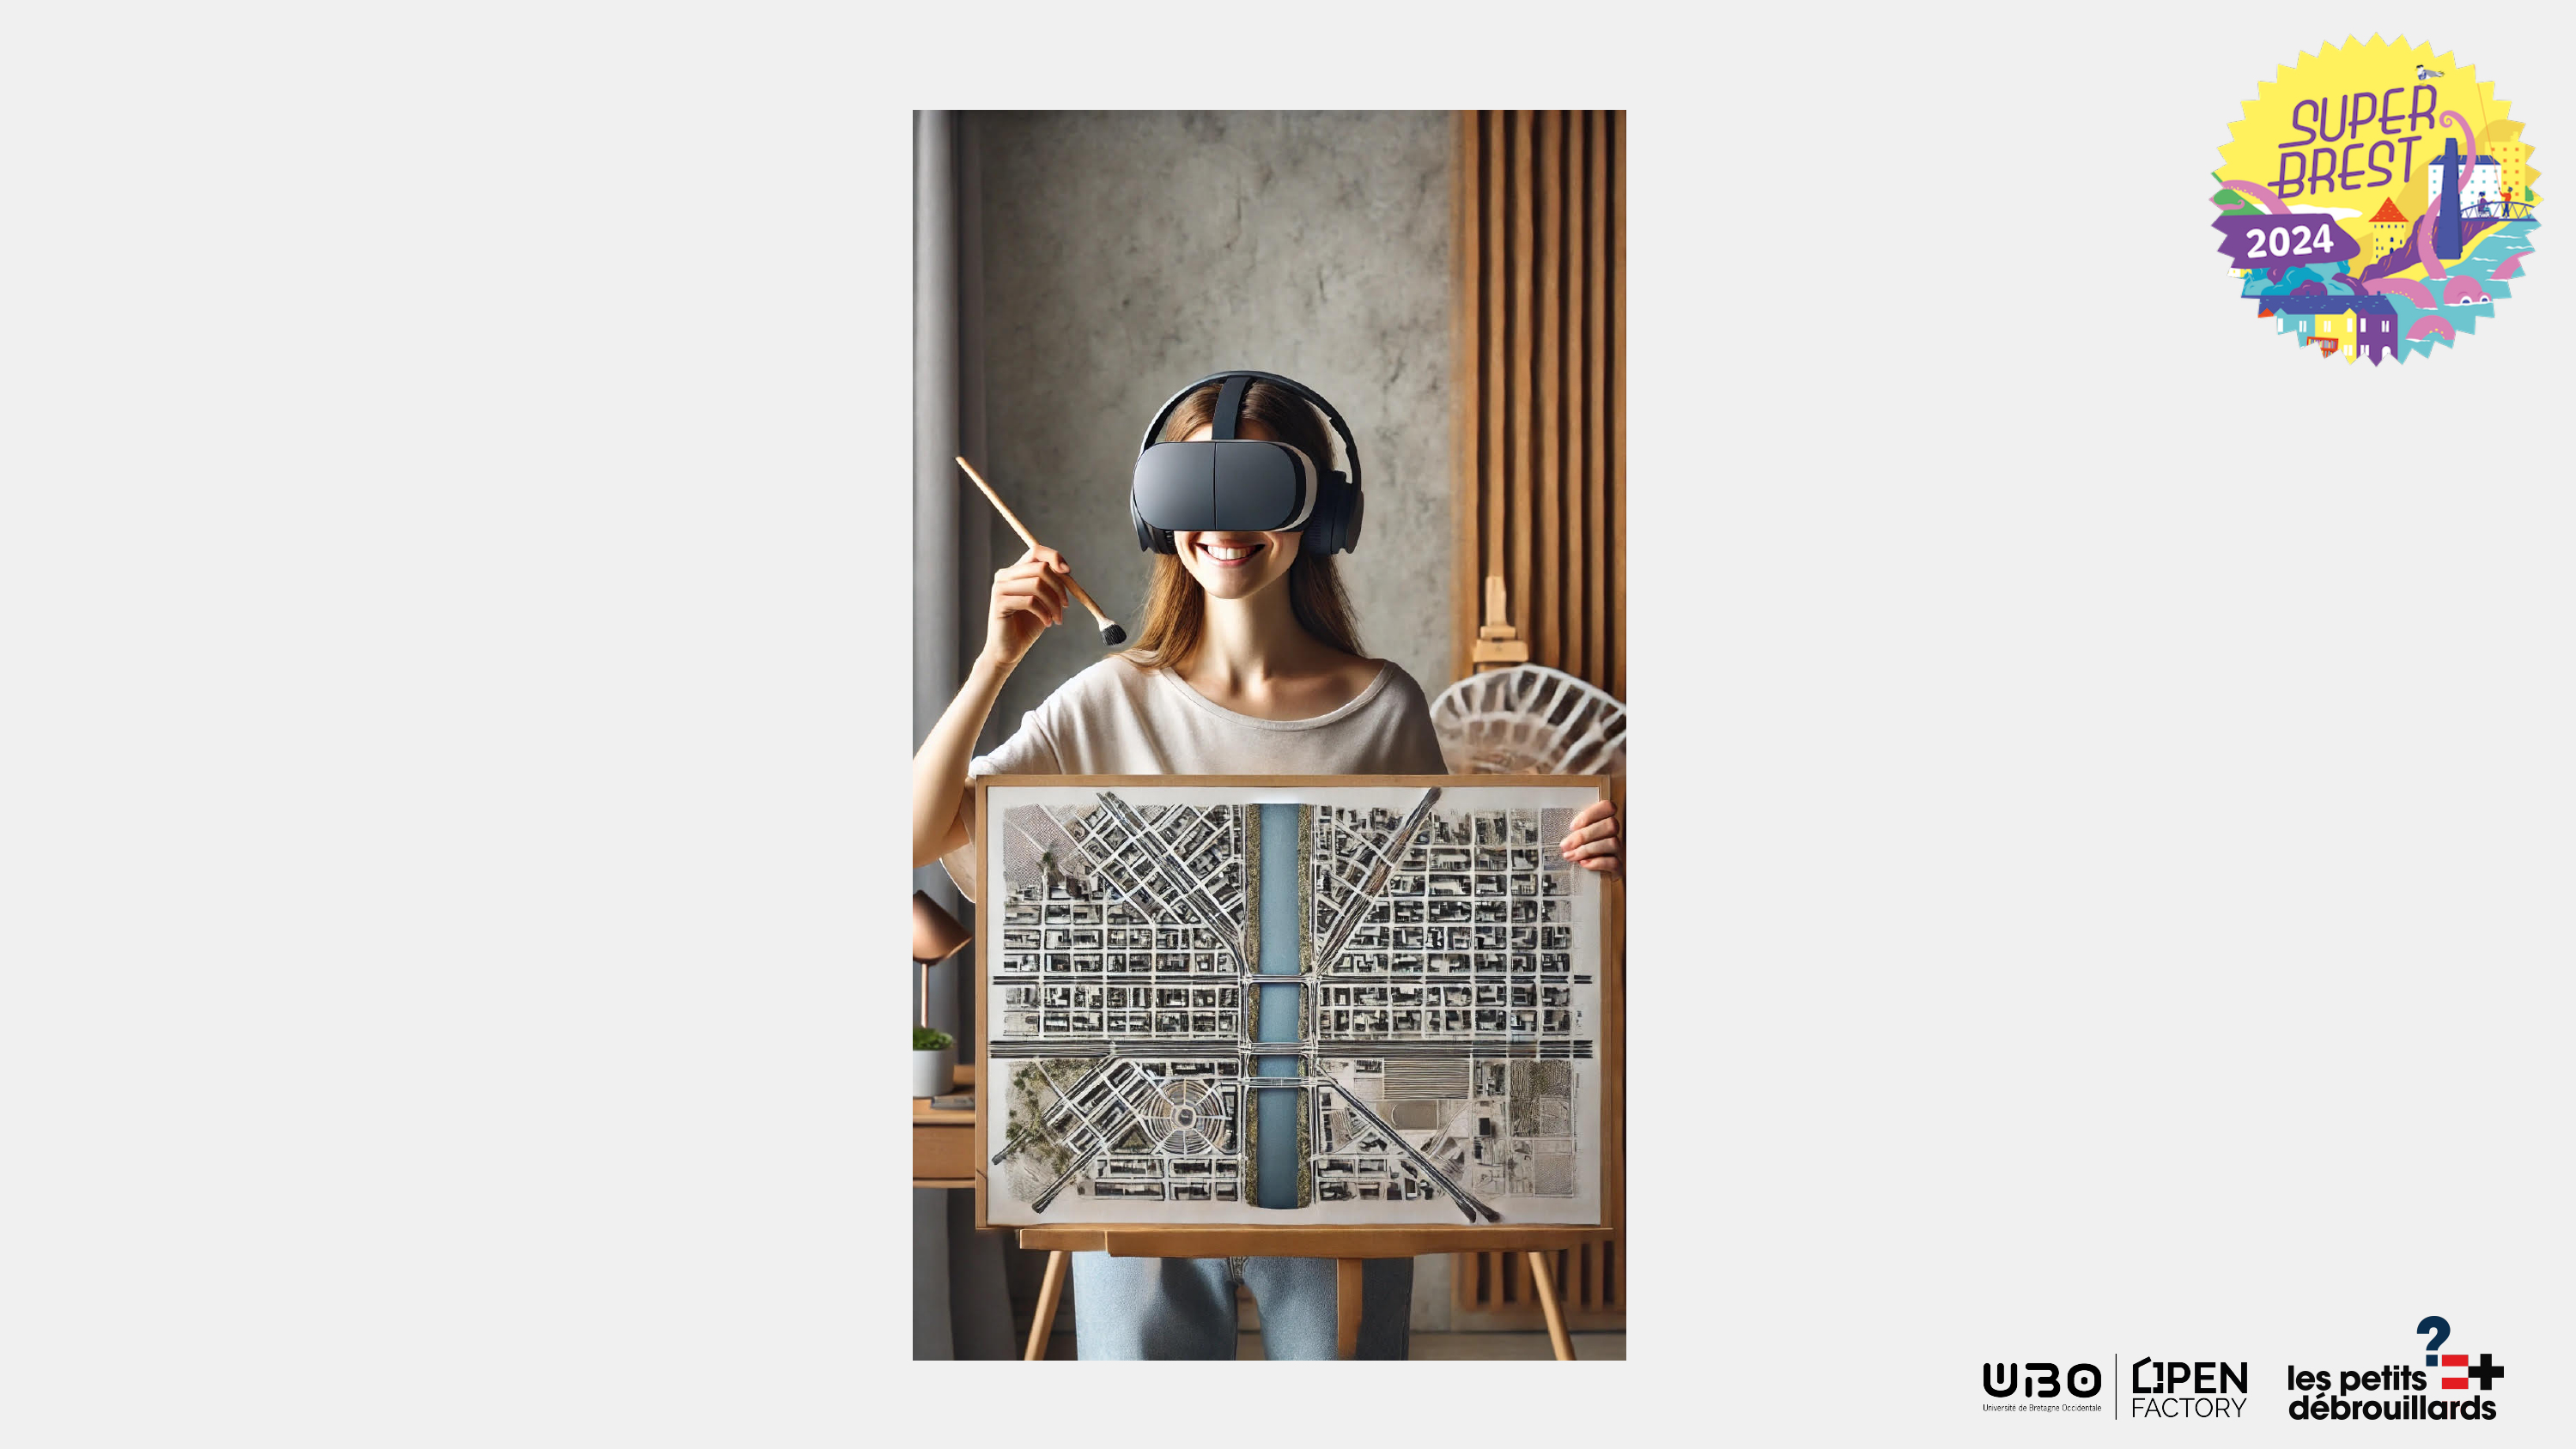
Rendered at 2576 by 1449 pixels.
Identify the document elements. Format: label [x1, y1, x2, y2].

picture [2176, 0, 2576, 400]
picture [913, 110, 1626, 1361]
picture [1984, 1354, 2247, 1420]
picture [2288, 1316, 2504, 1420]
